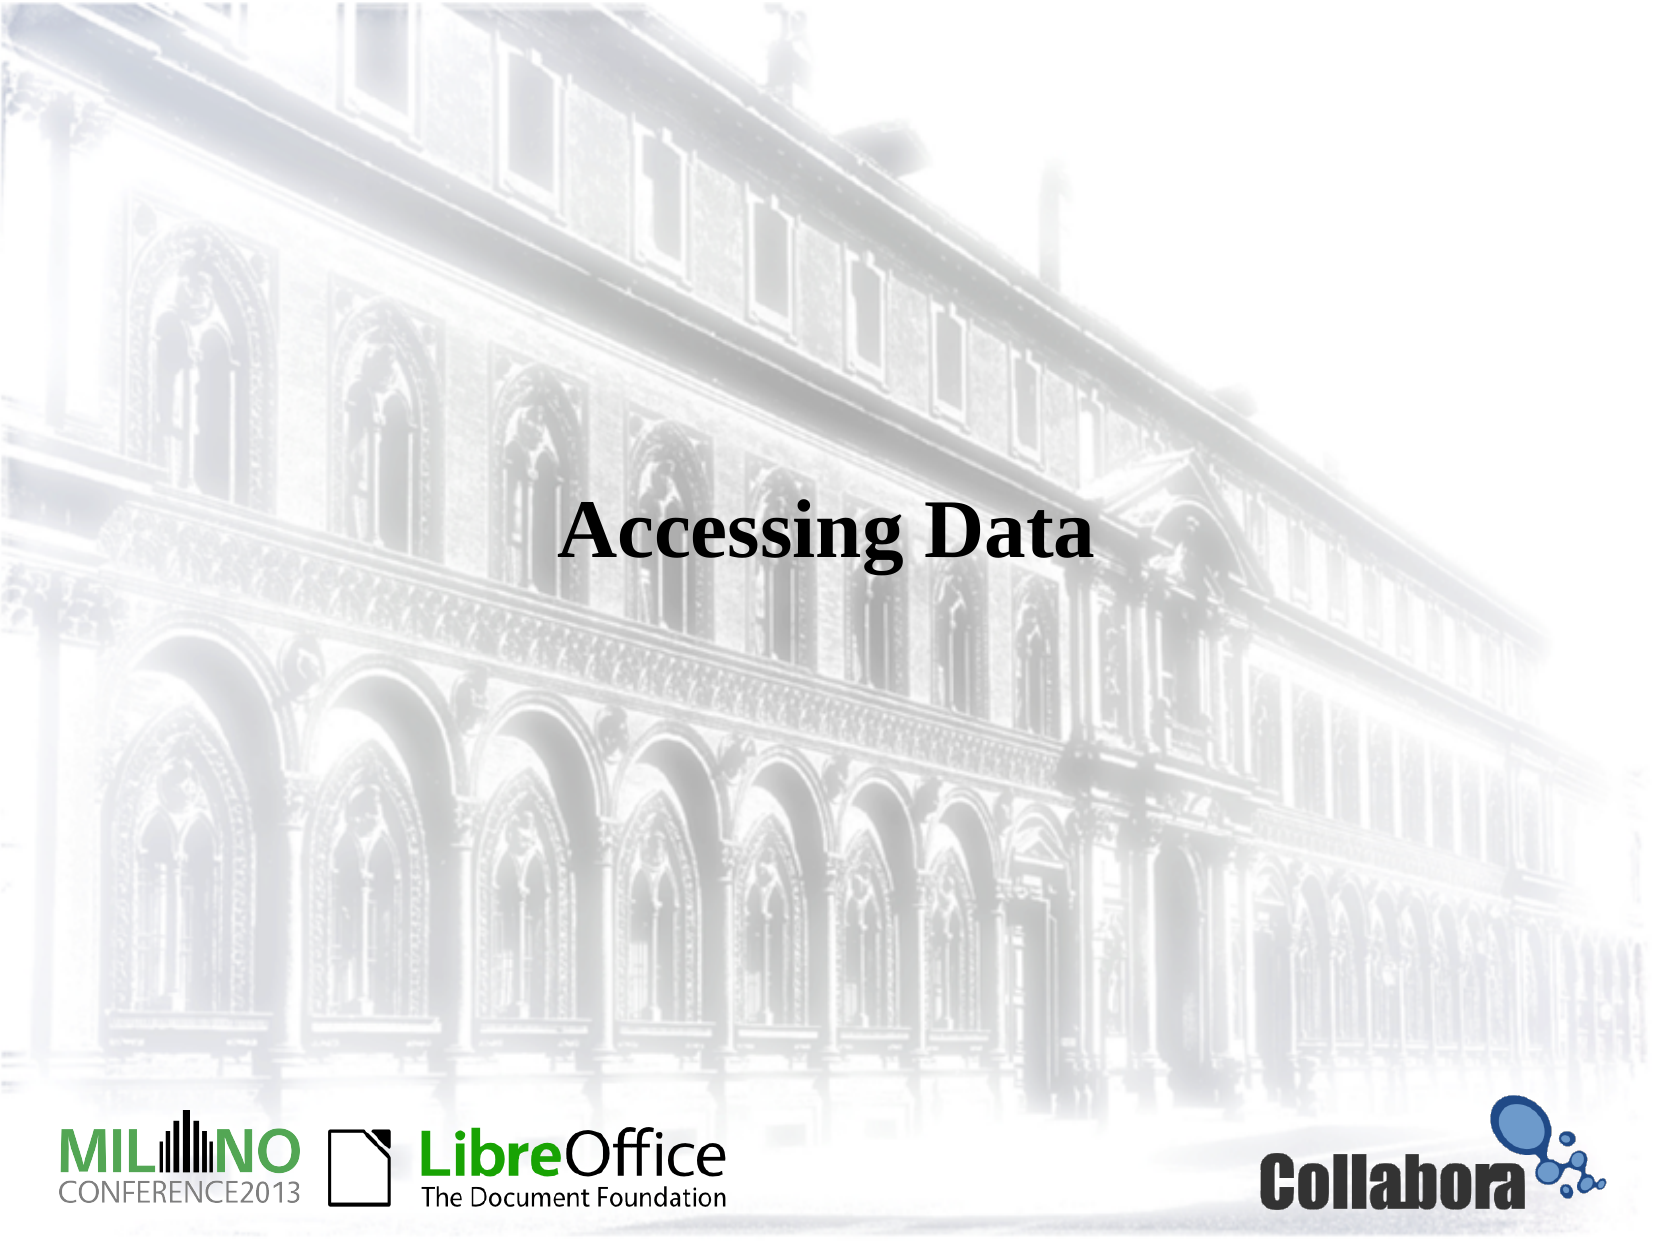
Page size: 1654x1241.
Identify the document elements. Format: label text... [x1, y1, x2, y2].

picture [0, 2, 1652, 1241]
subtitle Accessing Data [82, 49, 1571, 1010]
